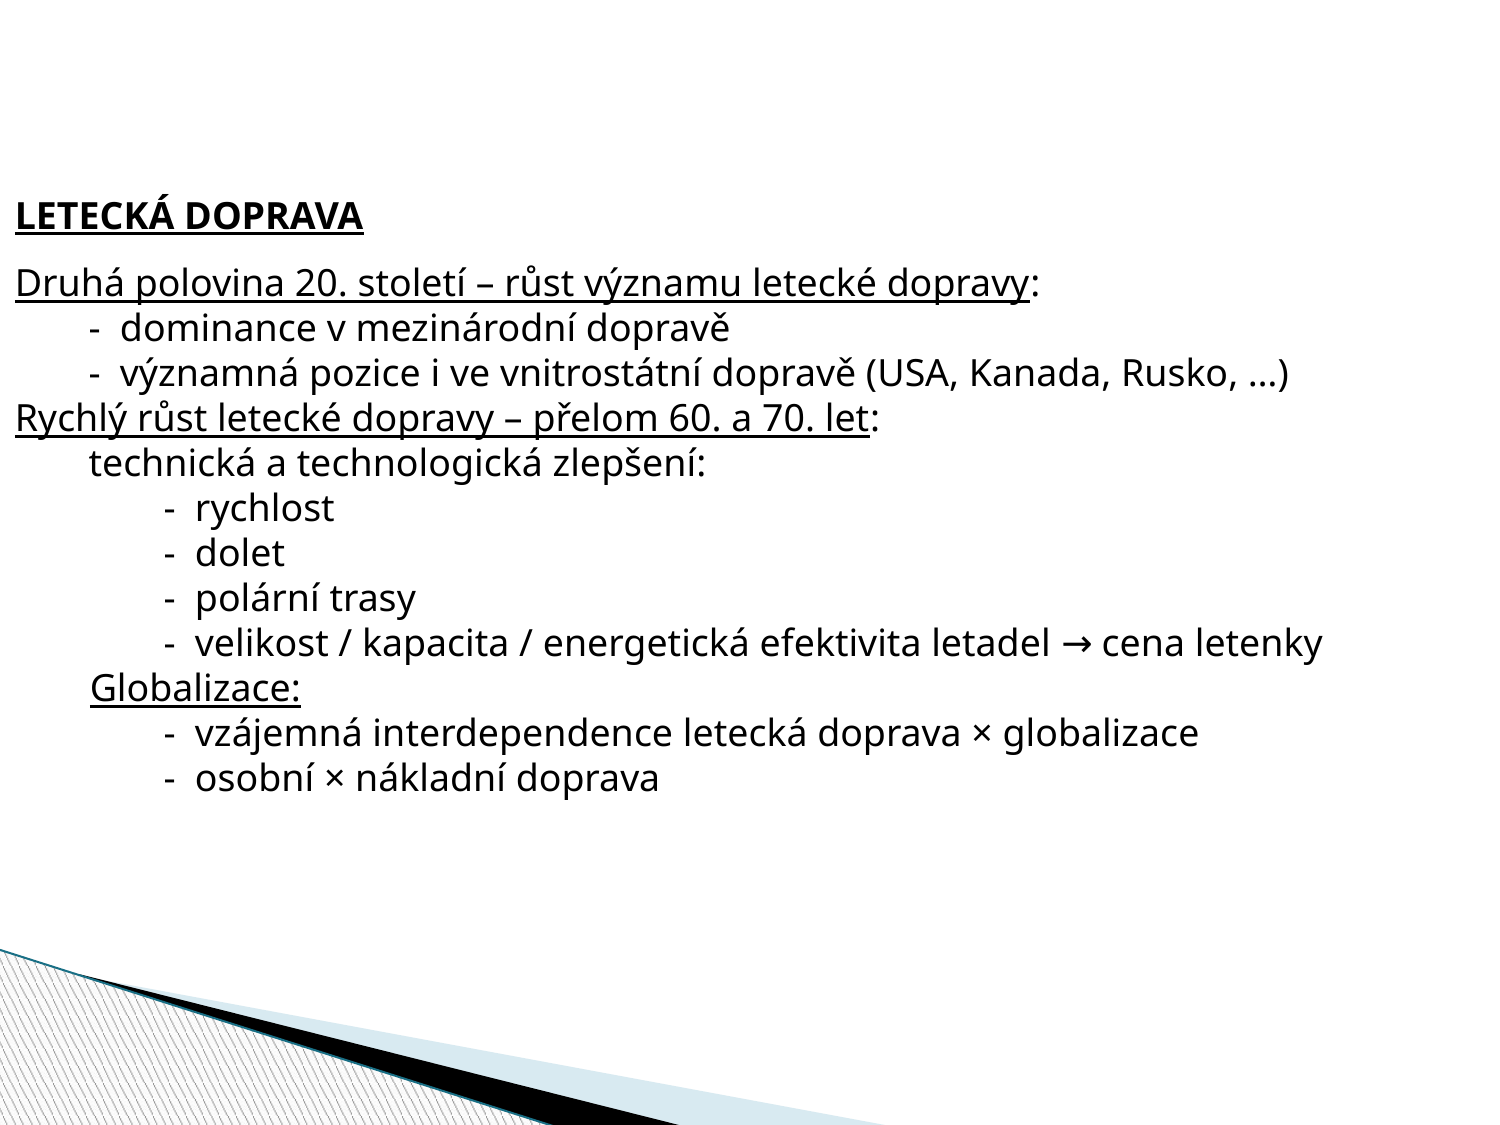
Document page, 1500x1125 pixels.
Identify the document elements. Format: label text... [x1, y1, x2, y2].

text_box LETECKÁ DOPRAVA Druhá polovina 20. století – růst významu letecké dopravy: - dominance v mezinárodní dopravě - významná pozice i ve vnitrostátní dopravě (USA, Kanada, Rusko, …) Rychlý růst letecké dopravy – přelom 60. a 70. let: technická a technologická zlepšení: - rychlost - dolet - polární trasy - velikost / kapacita / energetická efektivita letadel → cena letenky Globalizace: - vzájemná interdependence letecká doprava × globalizace - osobní × nákladní doprava [0, 184, 1471, 897]
picture [0, 952, 543, 1125]
